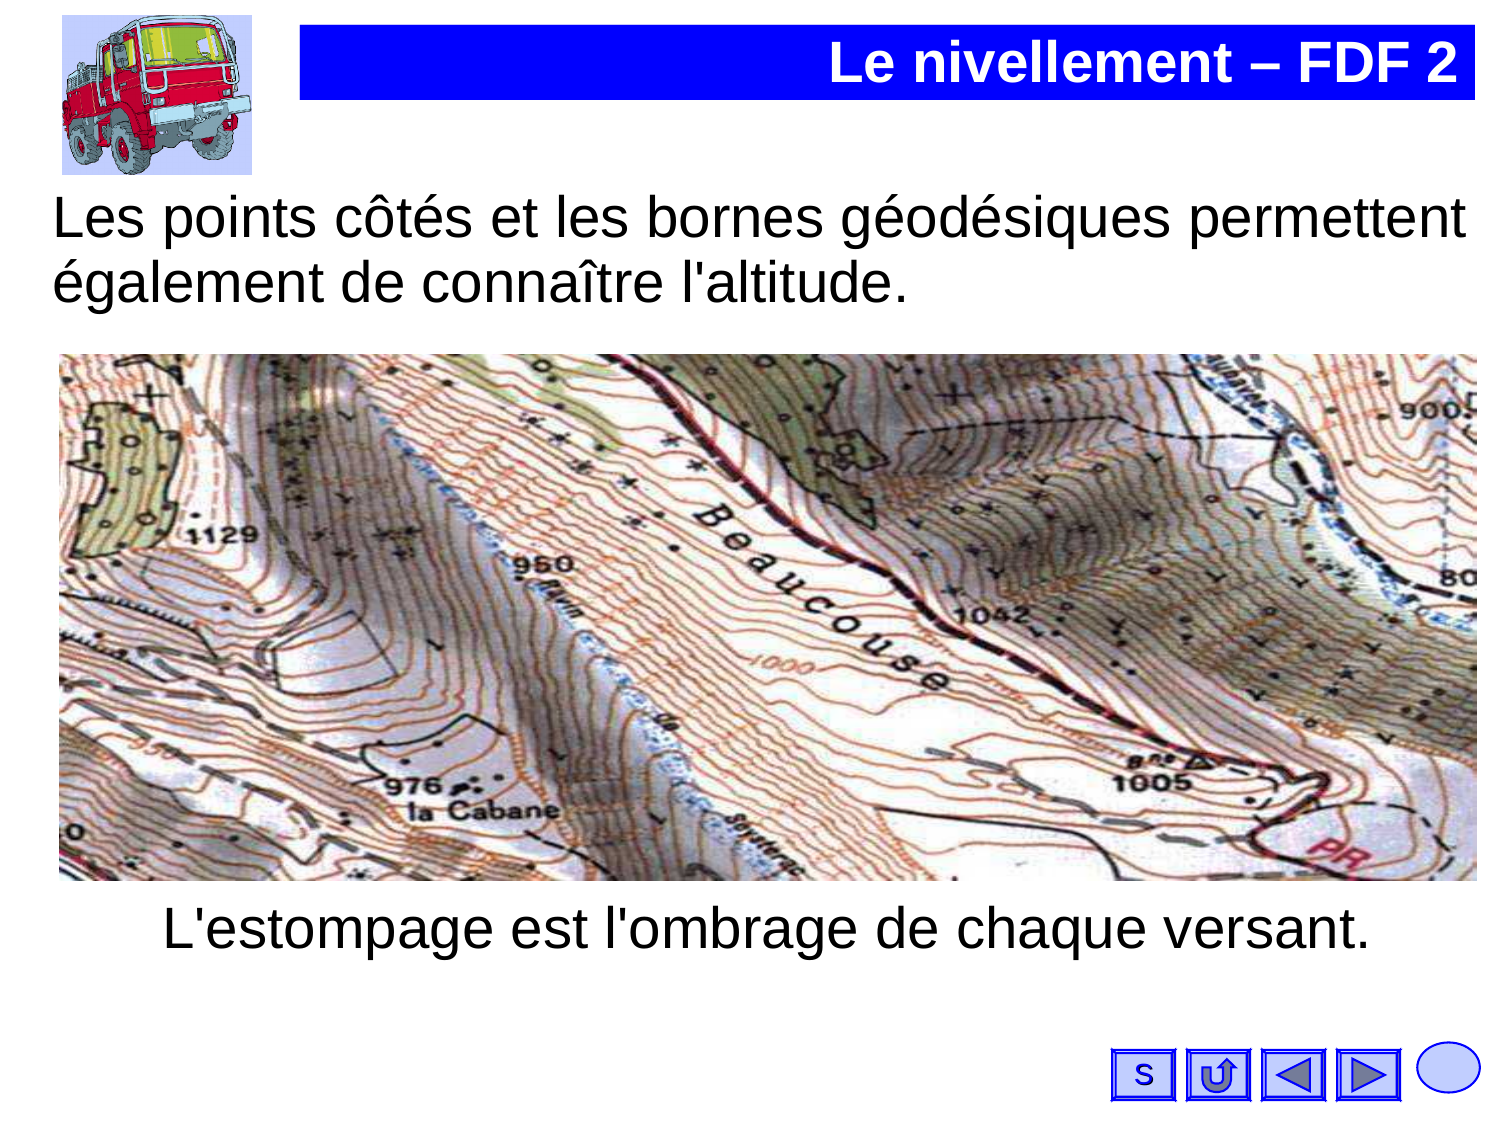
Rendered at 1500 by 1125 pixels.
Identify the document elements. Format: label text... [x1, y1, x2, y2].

text_box Les points côtés et les bornes géodésiques permettent également de connaître l'altitude. [37, 177, 1500, 323]
picture [59, 354, 1477, 881]
text_box Le nivellement – FDF 2 [299, 24, 1475, 100]
text_box L'estompage est l'ombrage de chaque versant. [147, 888, 1389, 969]
text_box [1417, 1042, 1480, 1093]
